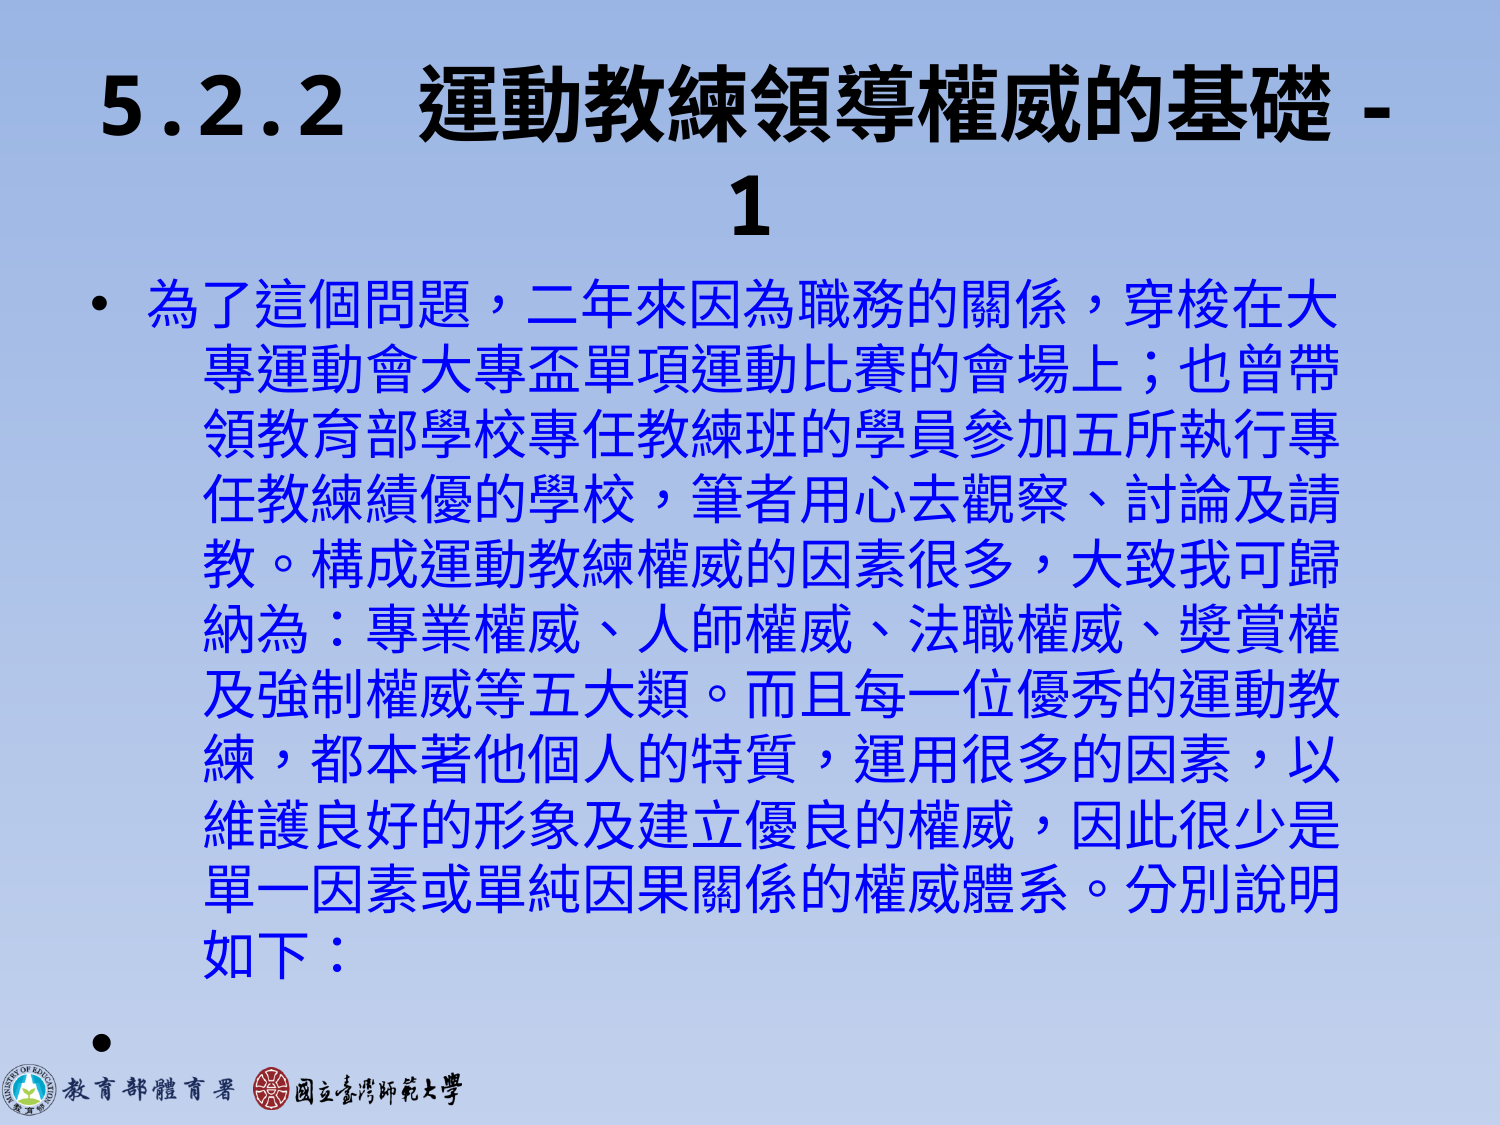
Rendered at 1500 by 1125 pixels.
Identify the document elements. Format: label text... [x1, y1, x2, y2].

list 為了這個問題，二年來因為職務的關係，穿梭在大專運動會大專盃單項運動比賽的會場上；也曾帶領教育部學校專任教練班的學員參加五所執行專任教練績優的學校，筆者用心去觀察、討論及請教。構成運動教練權威的因素很多，大致我可歸納為：專業權威、人師權威、法職權威、奬賞權及強制權威等五大類。而且每一位優秀的運動教練，都本著他個人的特質，運用很多的因素，以維護良好的形象及建立優良的權威，因此很少是單一因素或單純因果關係的權威體系。分別說明如下： [75, 262, 1404, 1005]
title 5.2.2 運動教練領導權威的基礎-1 [75, 45, 1426, 233]
